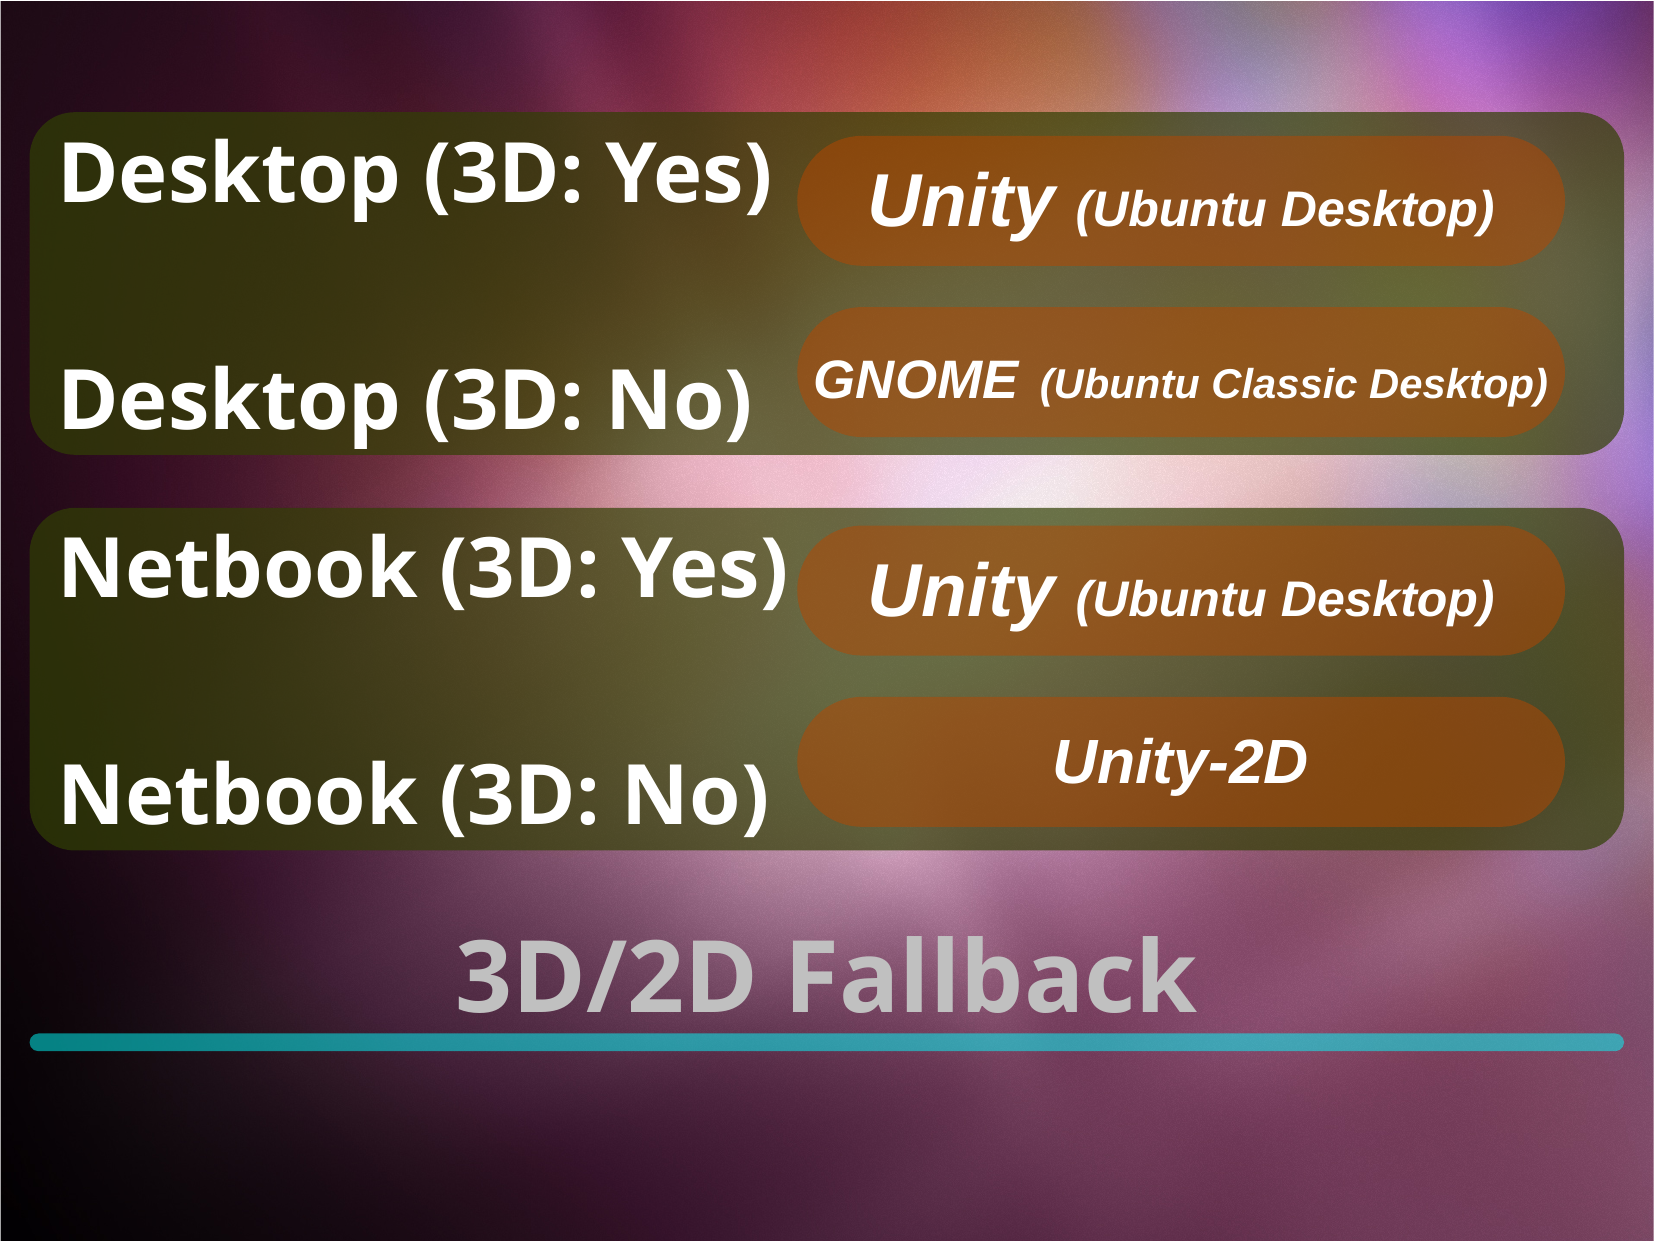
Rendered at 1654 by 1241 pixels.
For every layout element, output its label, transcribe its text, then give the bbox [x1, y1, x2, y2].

text_box Unity-2D [797, 696, 1566, 827]
text_box Desktop (3D: Yes) Desktop (3D: No) [29, 112, 1625, 455]
text_box 3D/2D Fallback [29, 1033, 1625, 1052]
text_box GNOME (Ubuntu Classic Desktop) [797, 307, 1566, 438]
text_box Netbook (3D: Yes) Netbook (3D: No) [29, 507, 1625, 851]
text_box Unity (Ubuntu Desktop) [797, 525, 1566, 656]
picture [0, 1, 1654, 1241]
text_box Unity (Ubuntu Desktop) [797, 135, 1566, 266]
